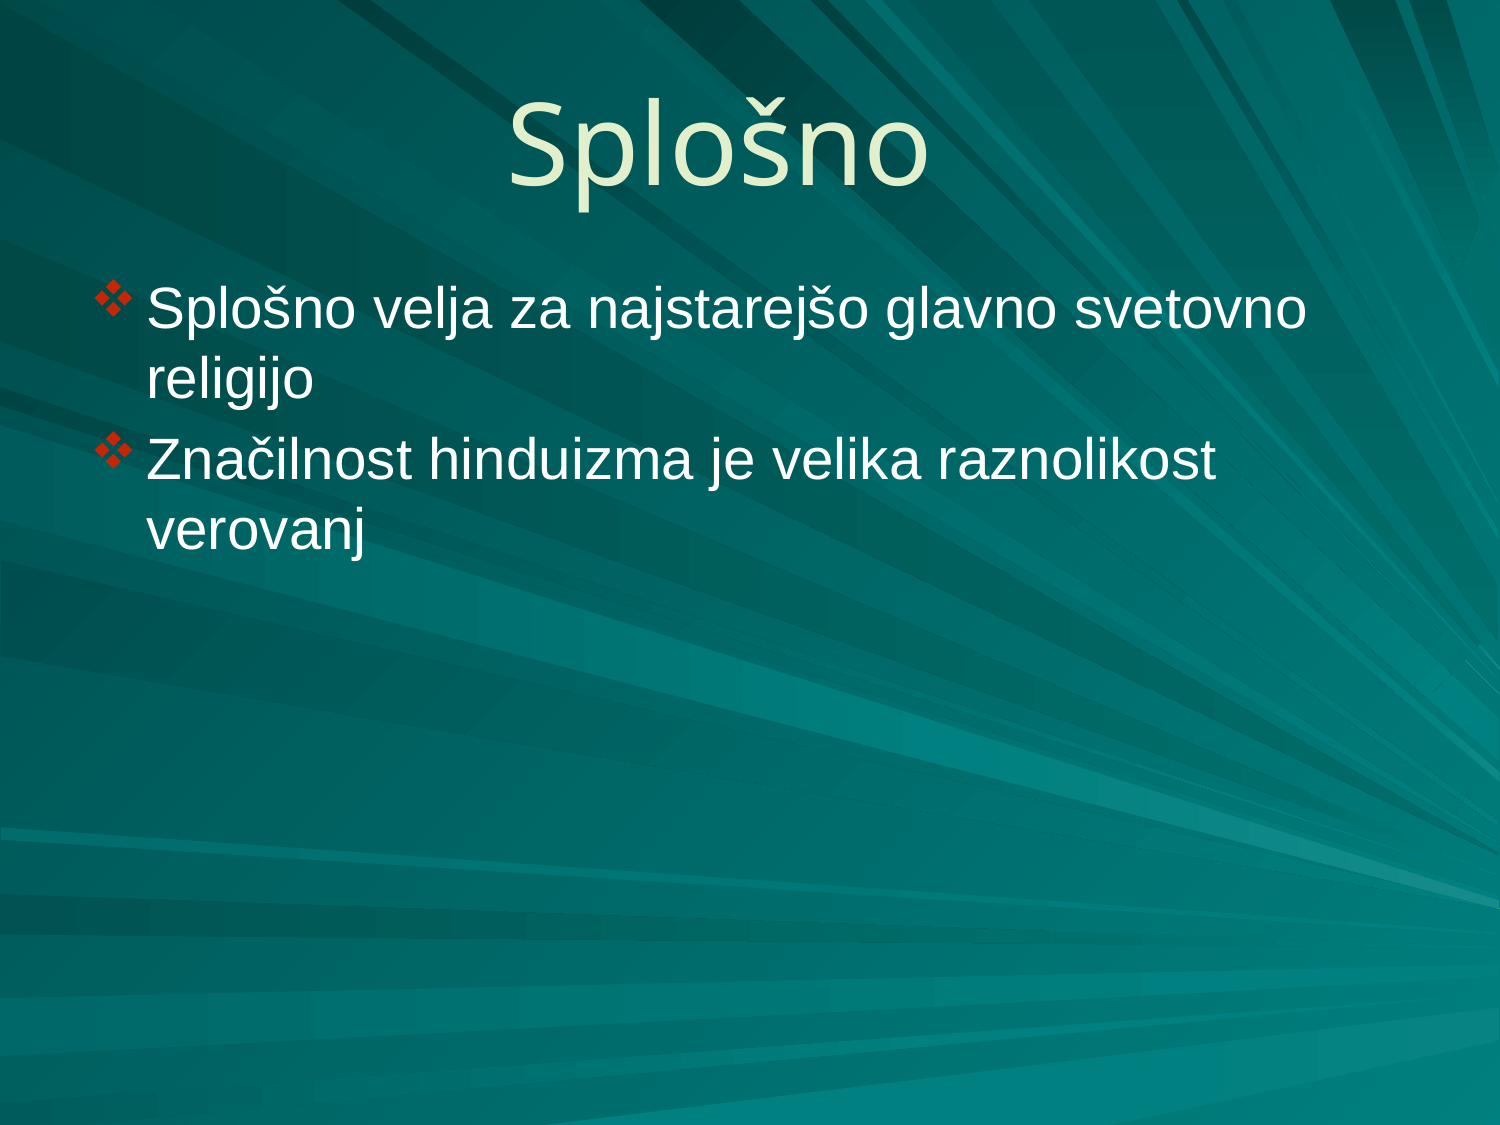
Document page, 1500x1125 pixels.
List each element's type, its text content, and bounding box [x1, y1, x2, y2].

list Splošno velja za najstarejšo glavno svetovno religijo Značilnost hinduizma je velika raznolikost verovanj [75, 262, 1425, 598]
title Splošno [75, 45, 1425, 234]
